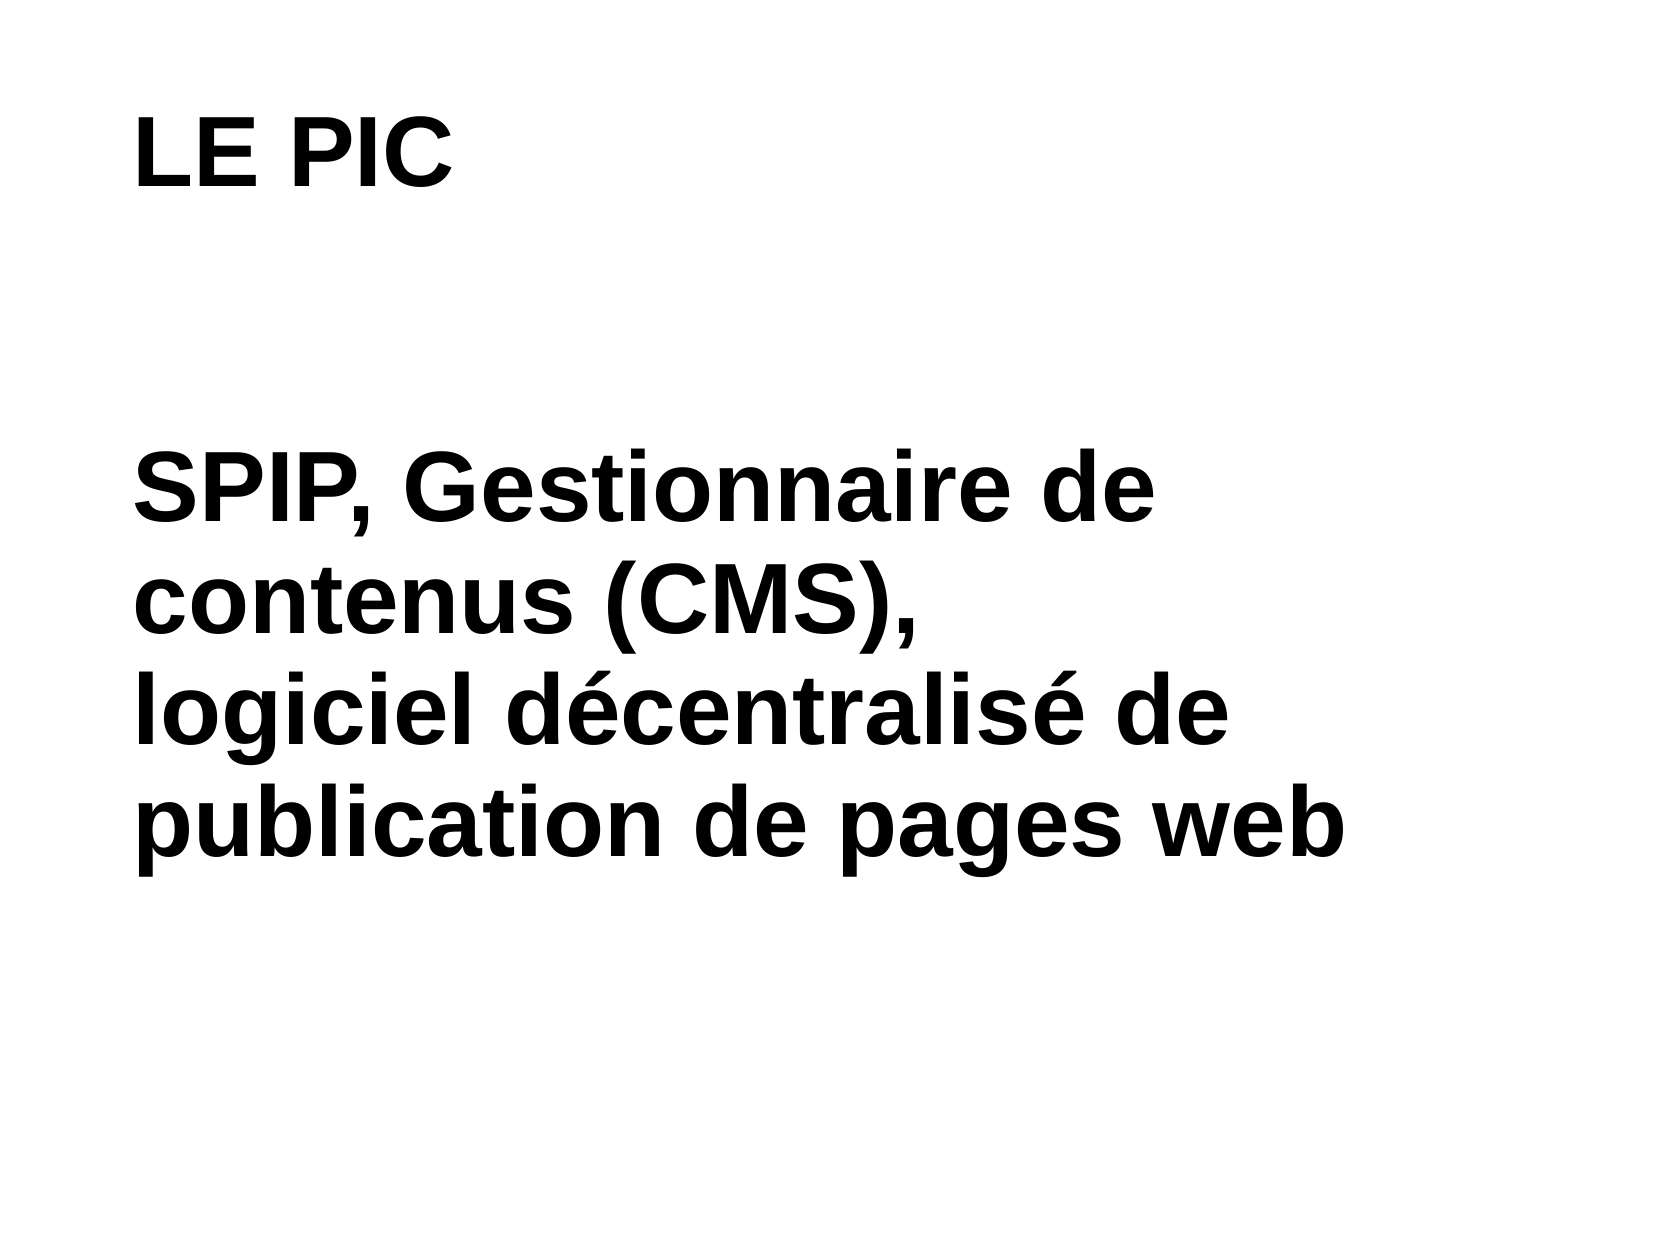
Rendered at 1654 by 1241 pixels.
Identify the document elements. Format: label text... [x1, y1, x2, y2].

text_box LE PIC SPIP, Gestionnaire de contenus (CMS), logiciel décentralisé de publication de pages web [118, 88, 1506, 1109]
